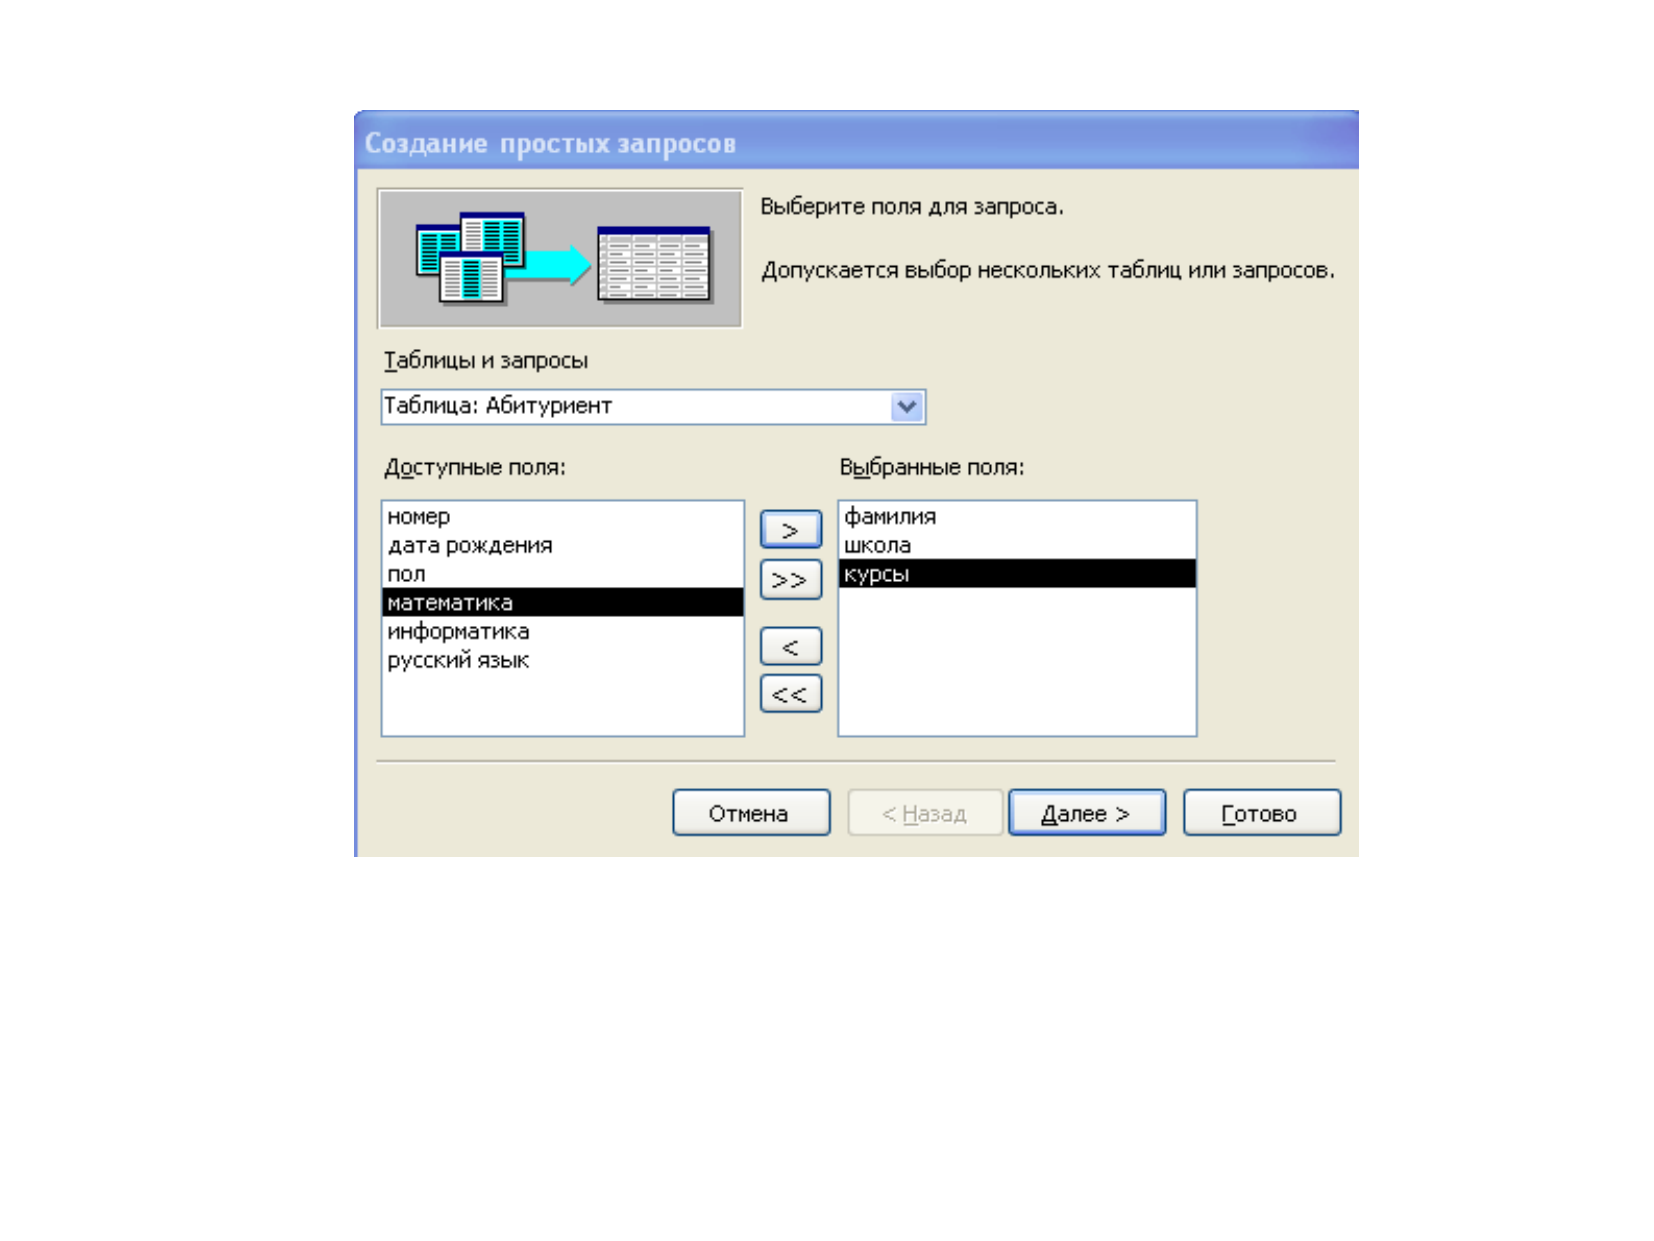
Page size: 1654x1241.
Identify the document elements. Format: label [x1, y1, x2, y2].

picture [354, 110, 1359, 857]
